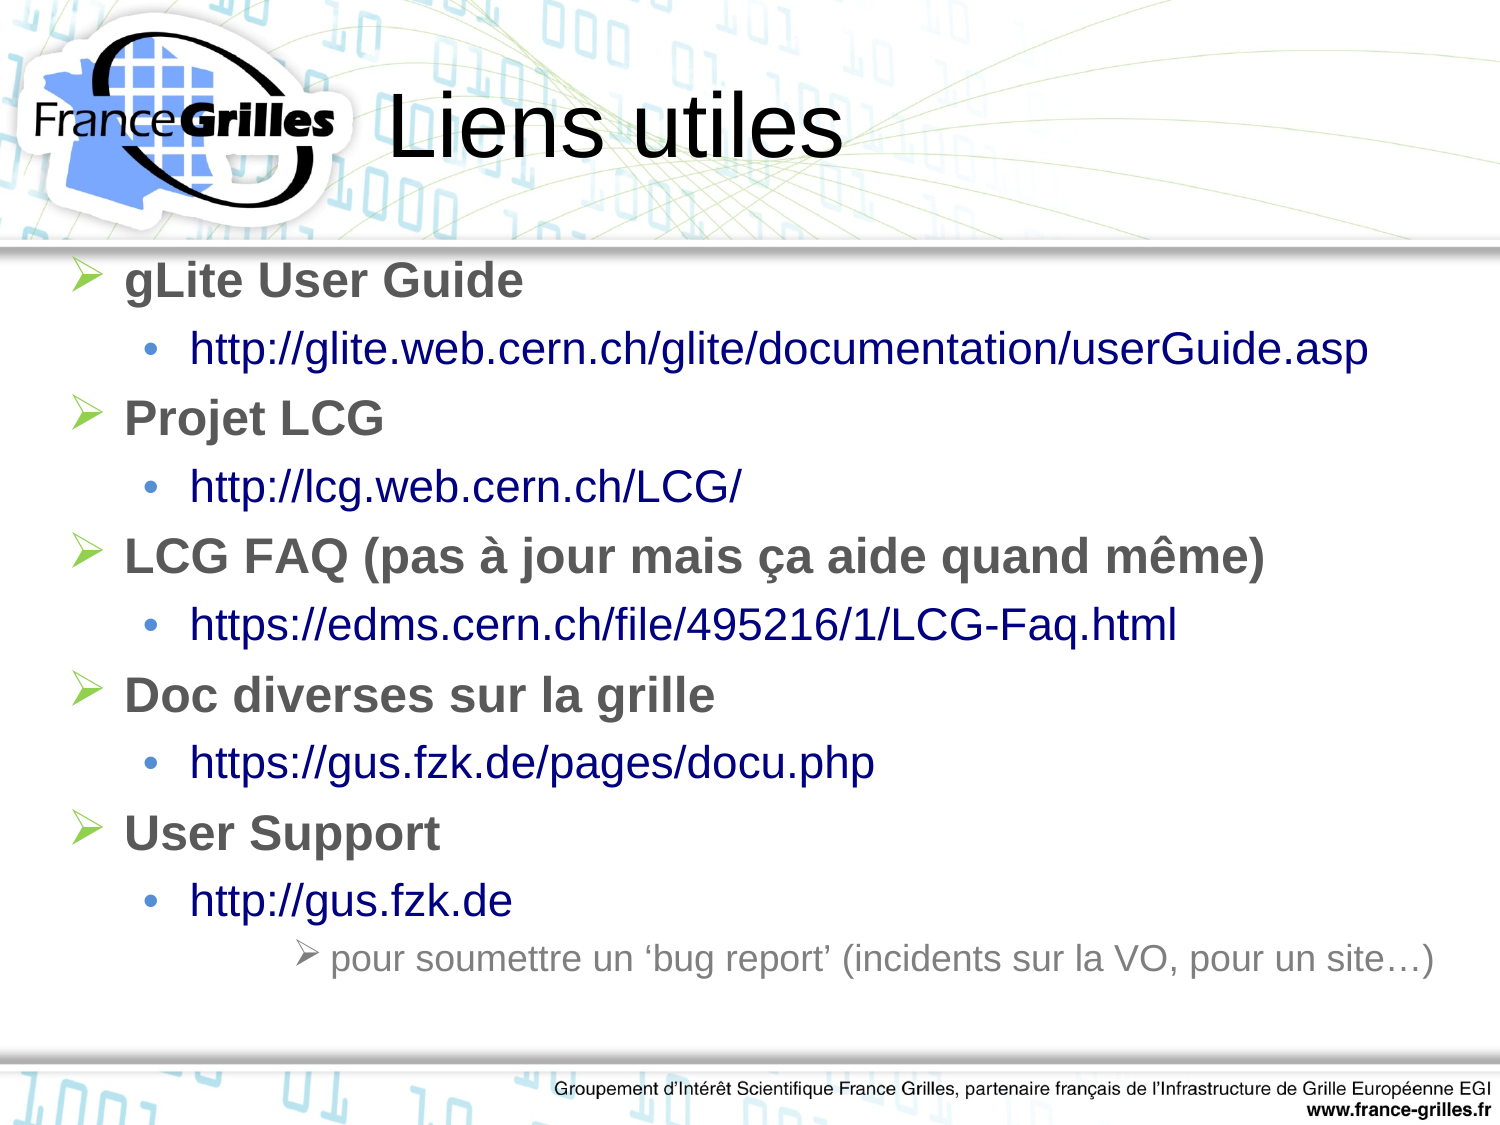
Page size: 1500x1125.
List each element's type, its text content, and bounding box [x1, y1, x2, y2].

list gLite User Guide http://glite.web.cern.ch/glite/documentation/userGuide.asp Projet LCG http://lcg.web.cern.ch/LCG/ LCG FAQ (pas à jour mais ça aide quand même) https://edms.cern.ch/file/495216/1/LCG-Faq.html Doc diverses sur la grille https://gus.fzk.de/pages/docu.php User Support http://gus.fzk.de pour soumettre un ‘bug report’ (incidents sur la VO, pour un site…) [53, 244, 1459, 1066]
picture [0, 0, 1500, 1125]
title Liens utiles [372, 7, 1459, 244]
